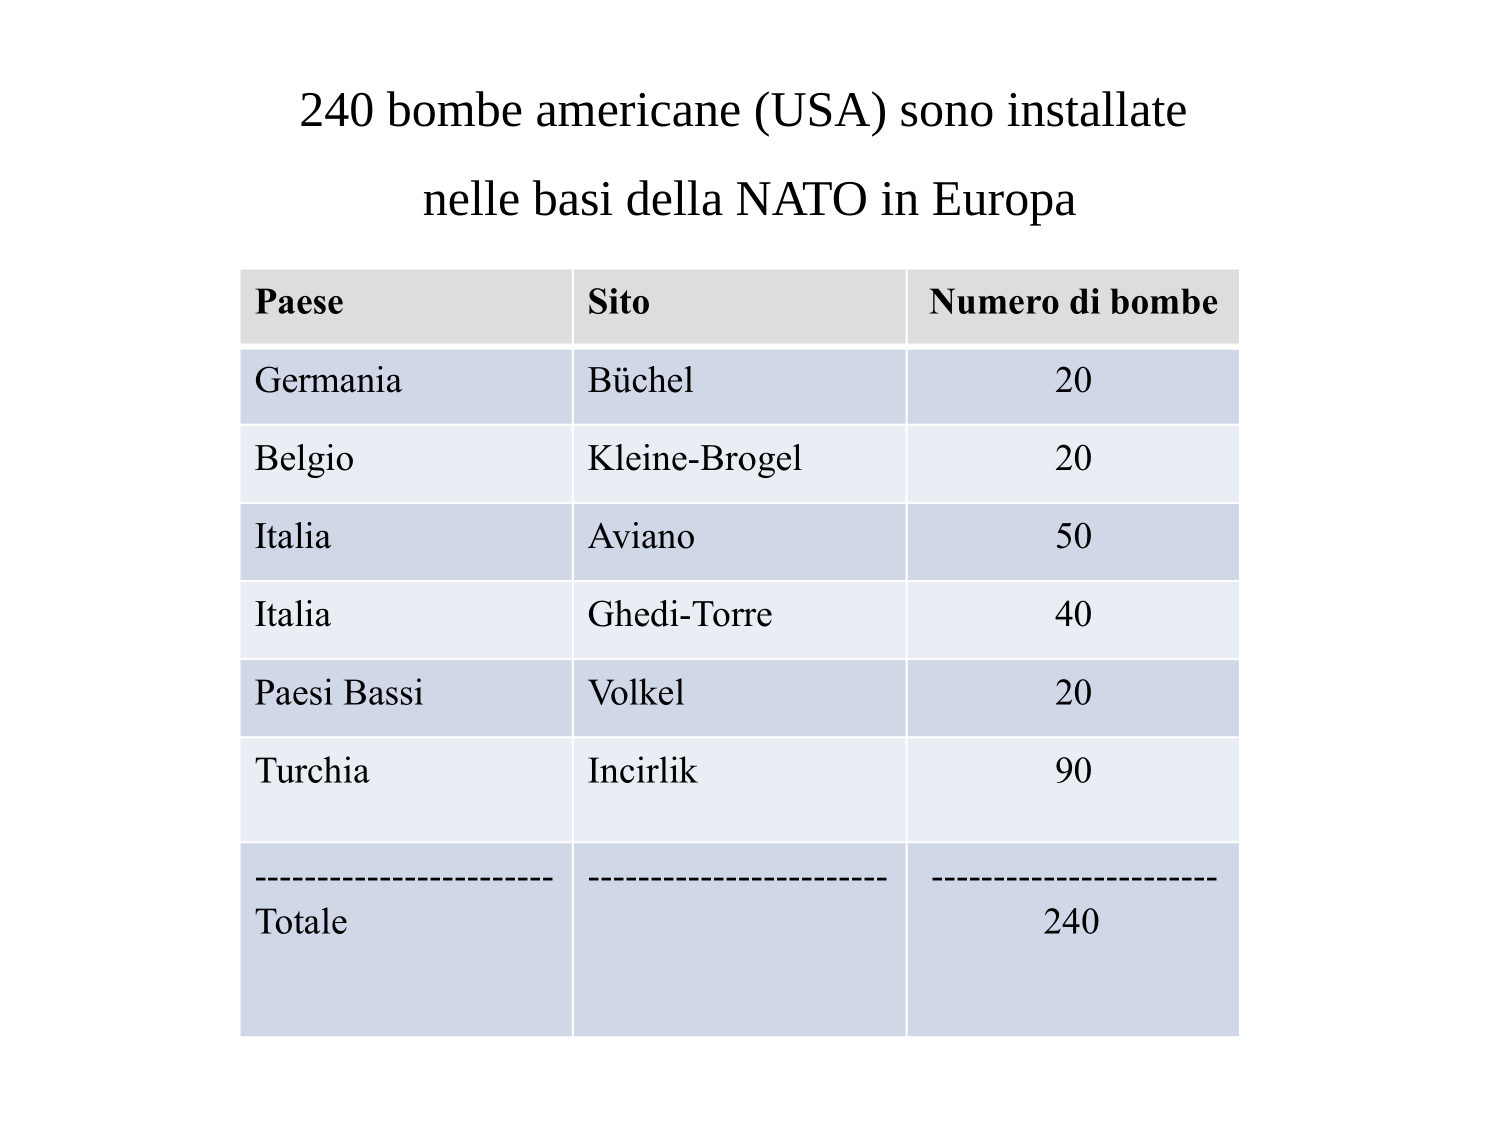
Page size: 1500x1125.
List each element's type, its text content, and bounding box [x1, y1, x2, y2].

list 240 bombe americane (USA) sono installate nelle basi della NATO in Europa [75, 68, 1425, 1005]
picture [233, 262, 1246, 1043]
